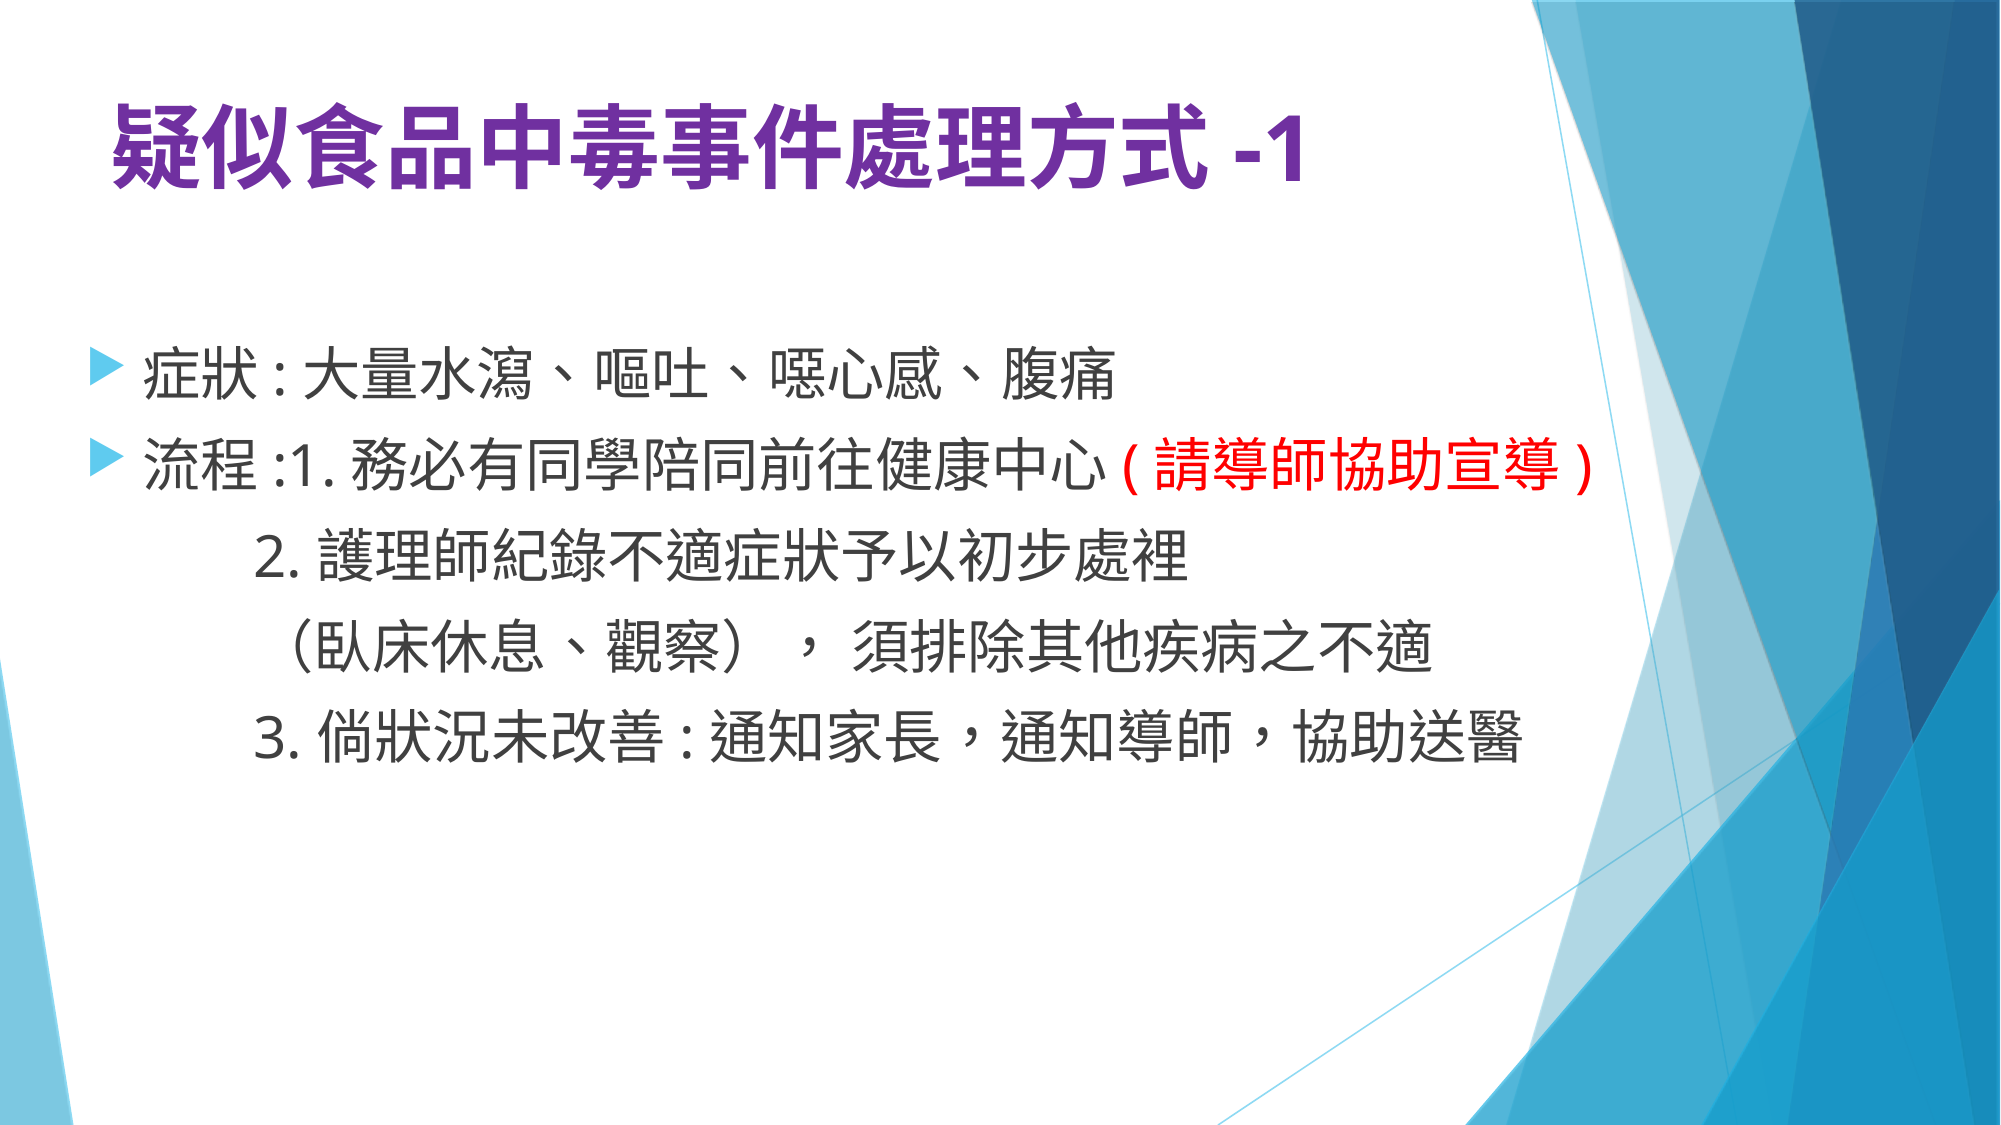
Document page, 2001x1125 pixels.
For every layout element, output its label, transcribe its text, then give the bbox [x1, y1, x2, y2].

list 症狀:大量水瀉、嘔吐、噁心感、腹痛 流程:1.務必有同學陪同前往健康中心(請導師協助宣導) 2.護理師紀錄不適症狀予以初步處裡 （臥床休息、觀察）， 須排除其他疾病之不適 3.倘狀況未改善:通知家長，通知導師，協助送醫 [70, 329, 1896, 1006]
title 疑似食品中毒事件處理方式-1 [95, 82, 1506, 199]
